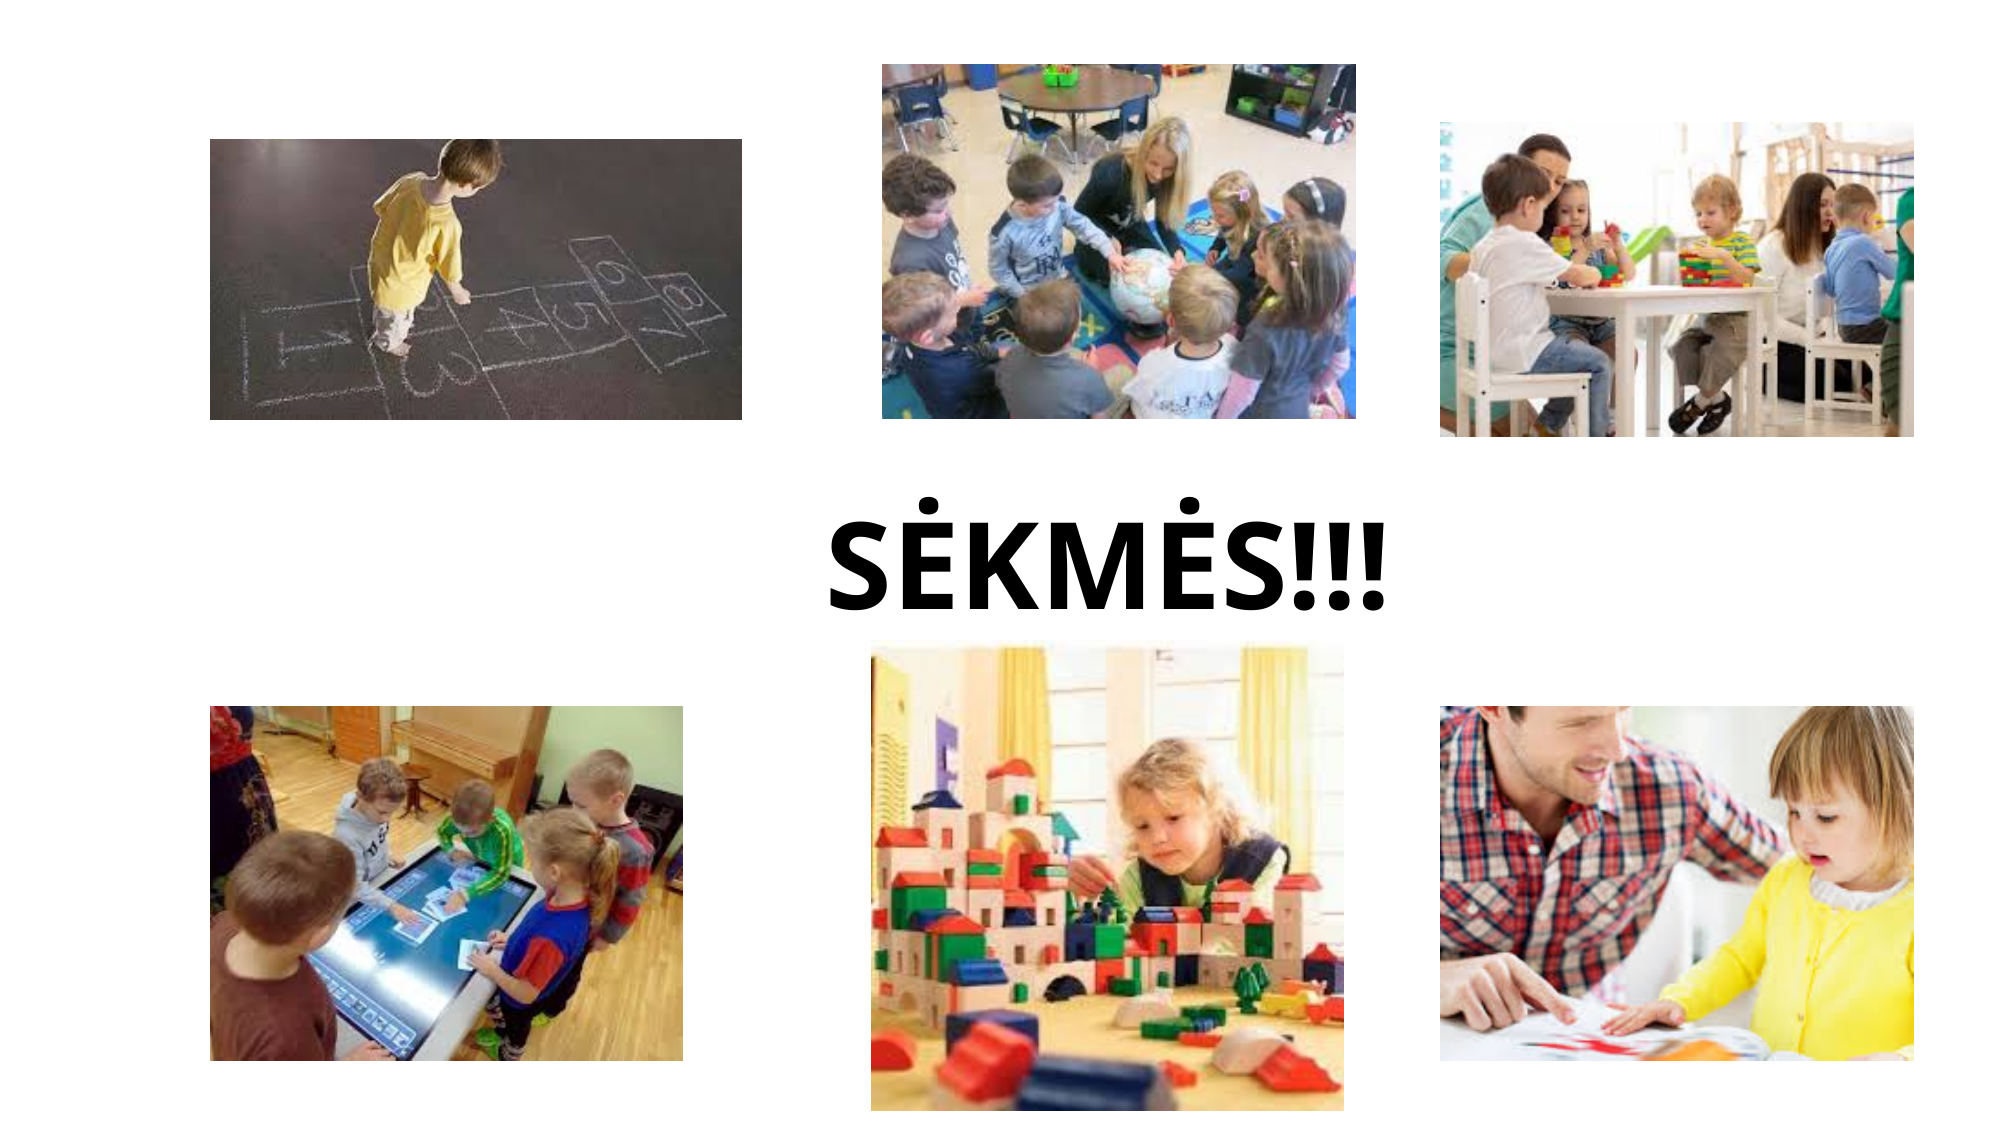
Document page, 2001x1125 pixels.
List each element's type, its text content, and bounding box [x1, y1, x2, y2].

picture [210, 706, 683, 1061]
text_box SĖKMĖS!!! [811, 482, 1407, 642]
picture [1440, 706, 1914, 1061]
picture [210, 139, 742, 420]
picture [882, 64, 1356, 419]
picture [1440, 122, 1914, 437]
picture [871, 642, 1344, 1111]
